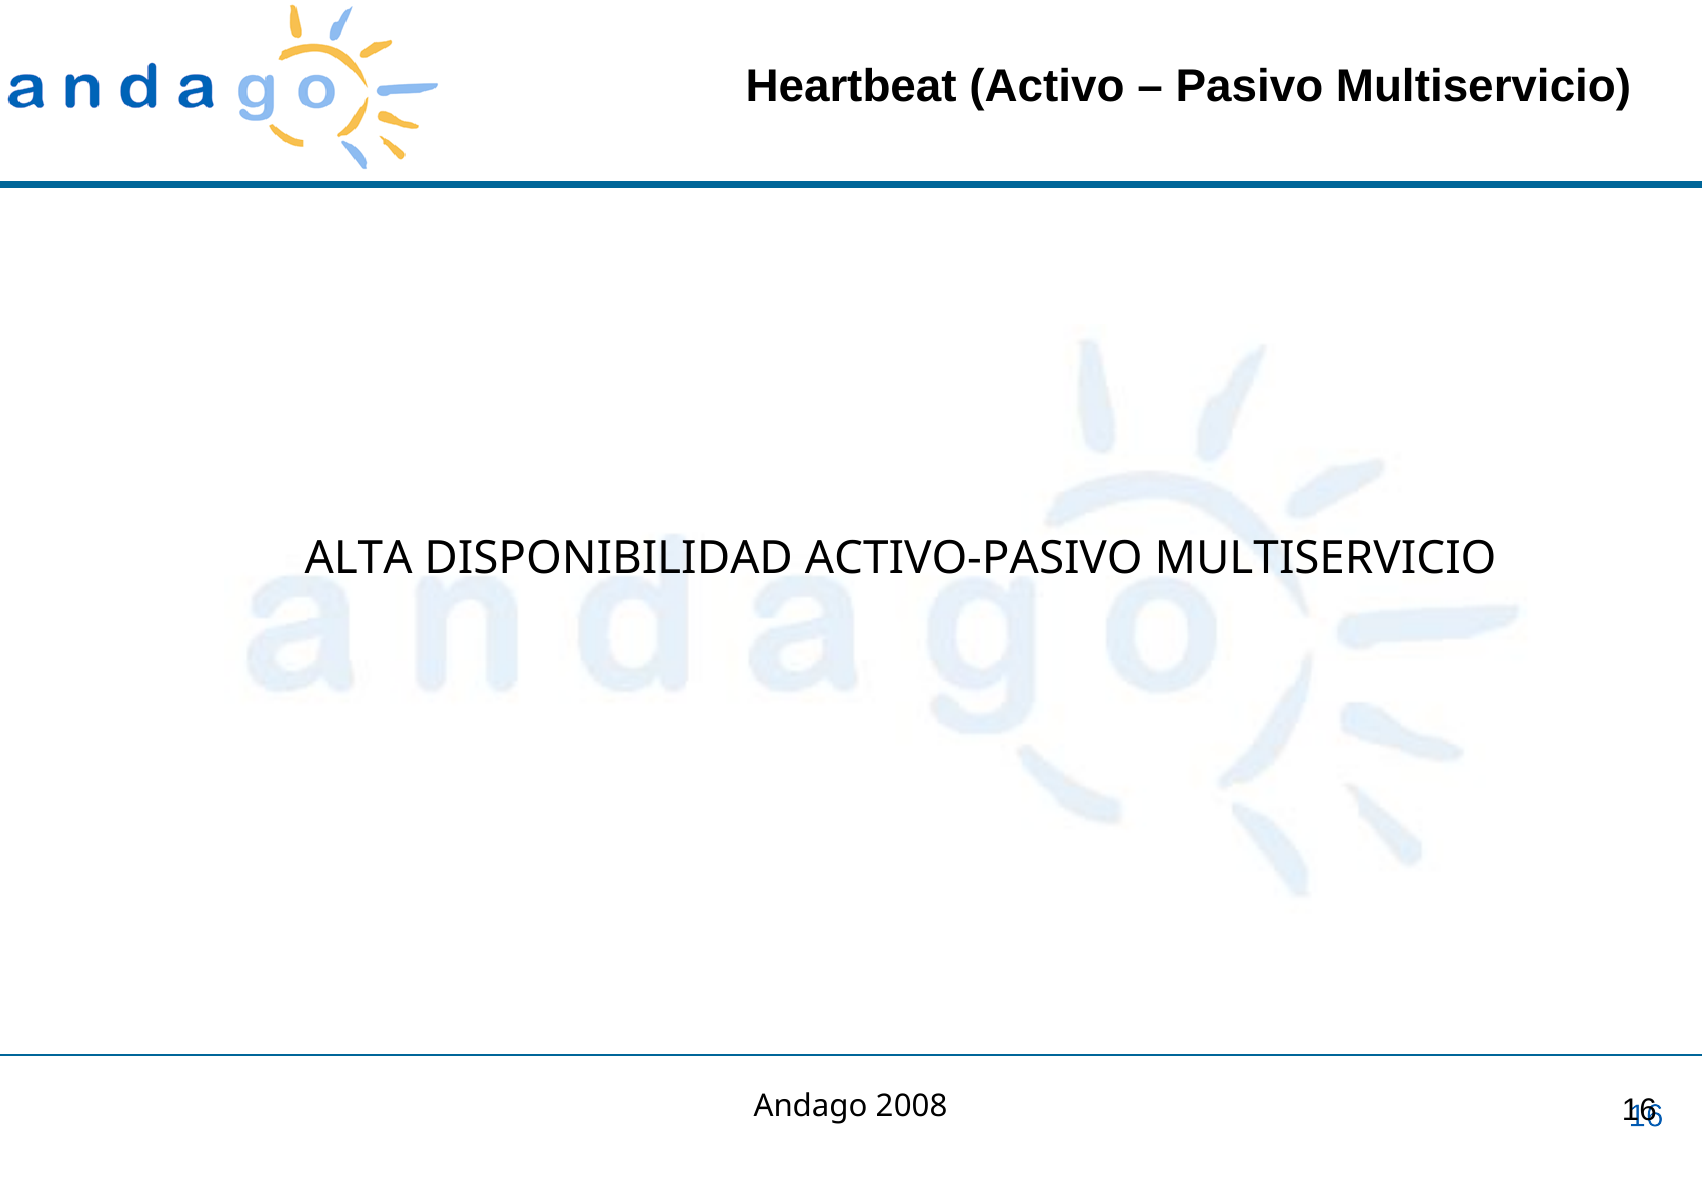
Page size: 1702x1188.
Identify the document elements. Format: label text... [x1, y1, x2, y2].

picture [0, 0, 255, 175]
title Heartbeat (Activo – Pasivo Multiservicio) [255, 0, 1702, 188]
subtitle ALTA DISPONIBILIDAD ACTIVO-PASIVO MULTISERVICIO [136, 202, 1584, 916]
